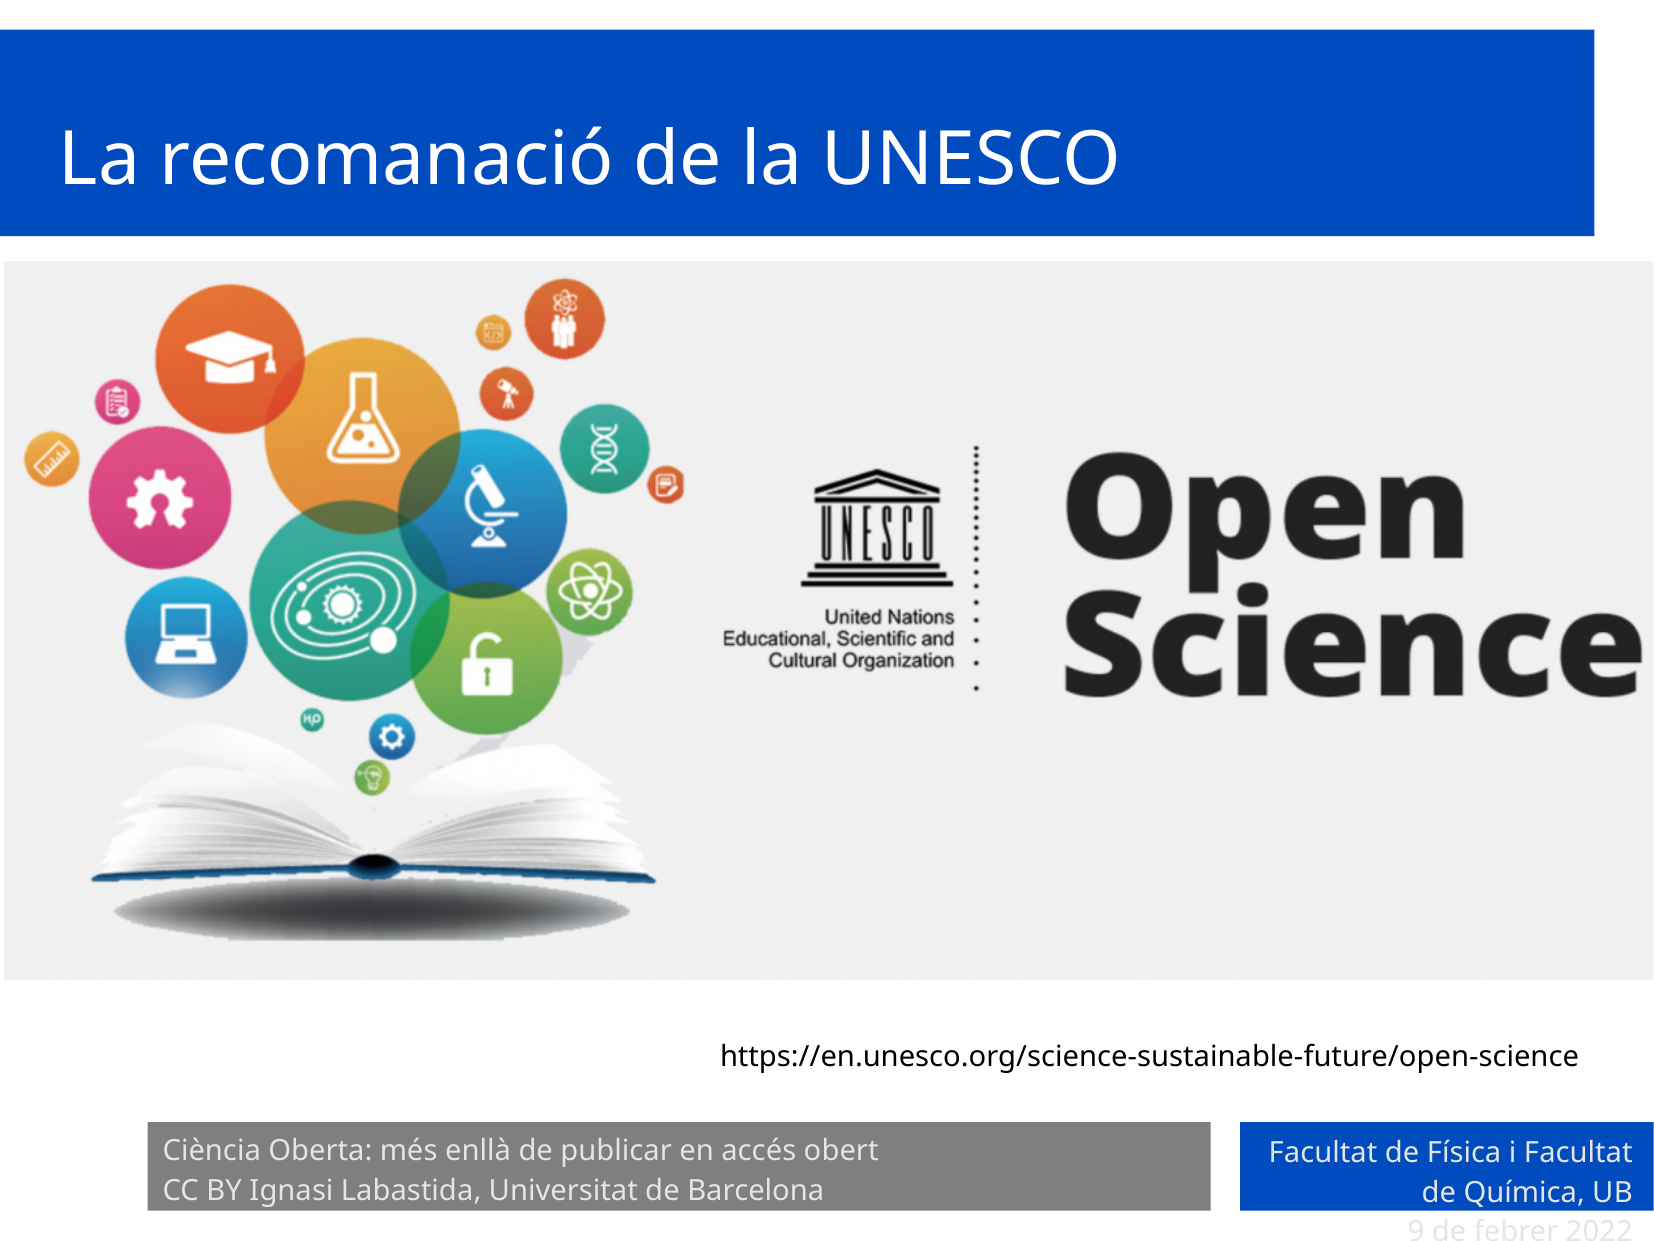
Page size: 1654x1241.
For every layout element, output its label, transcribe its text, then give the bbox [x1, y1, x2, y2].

title La recomanació de la UNESCO [59, 59, 1595, 207]
picture [4, 261, 1654, 980]
text_box https://en.unesco.org/science-sustainable-future/open-science [330, 1027, 1595, 1160]
